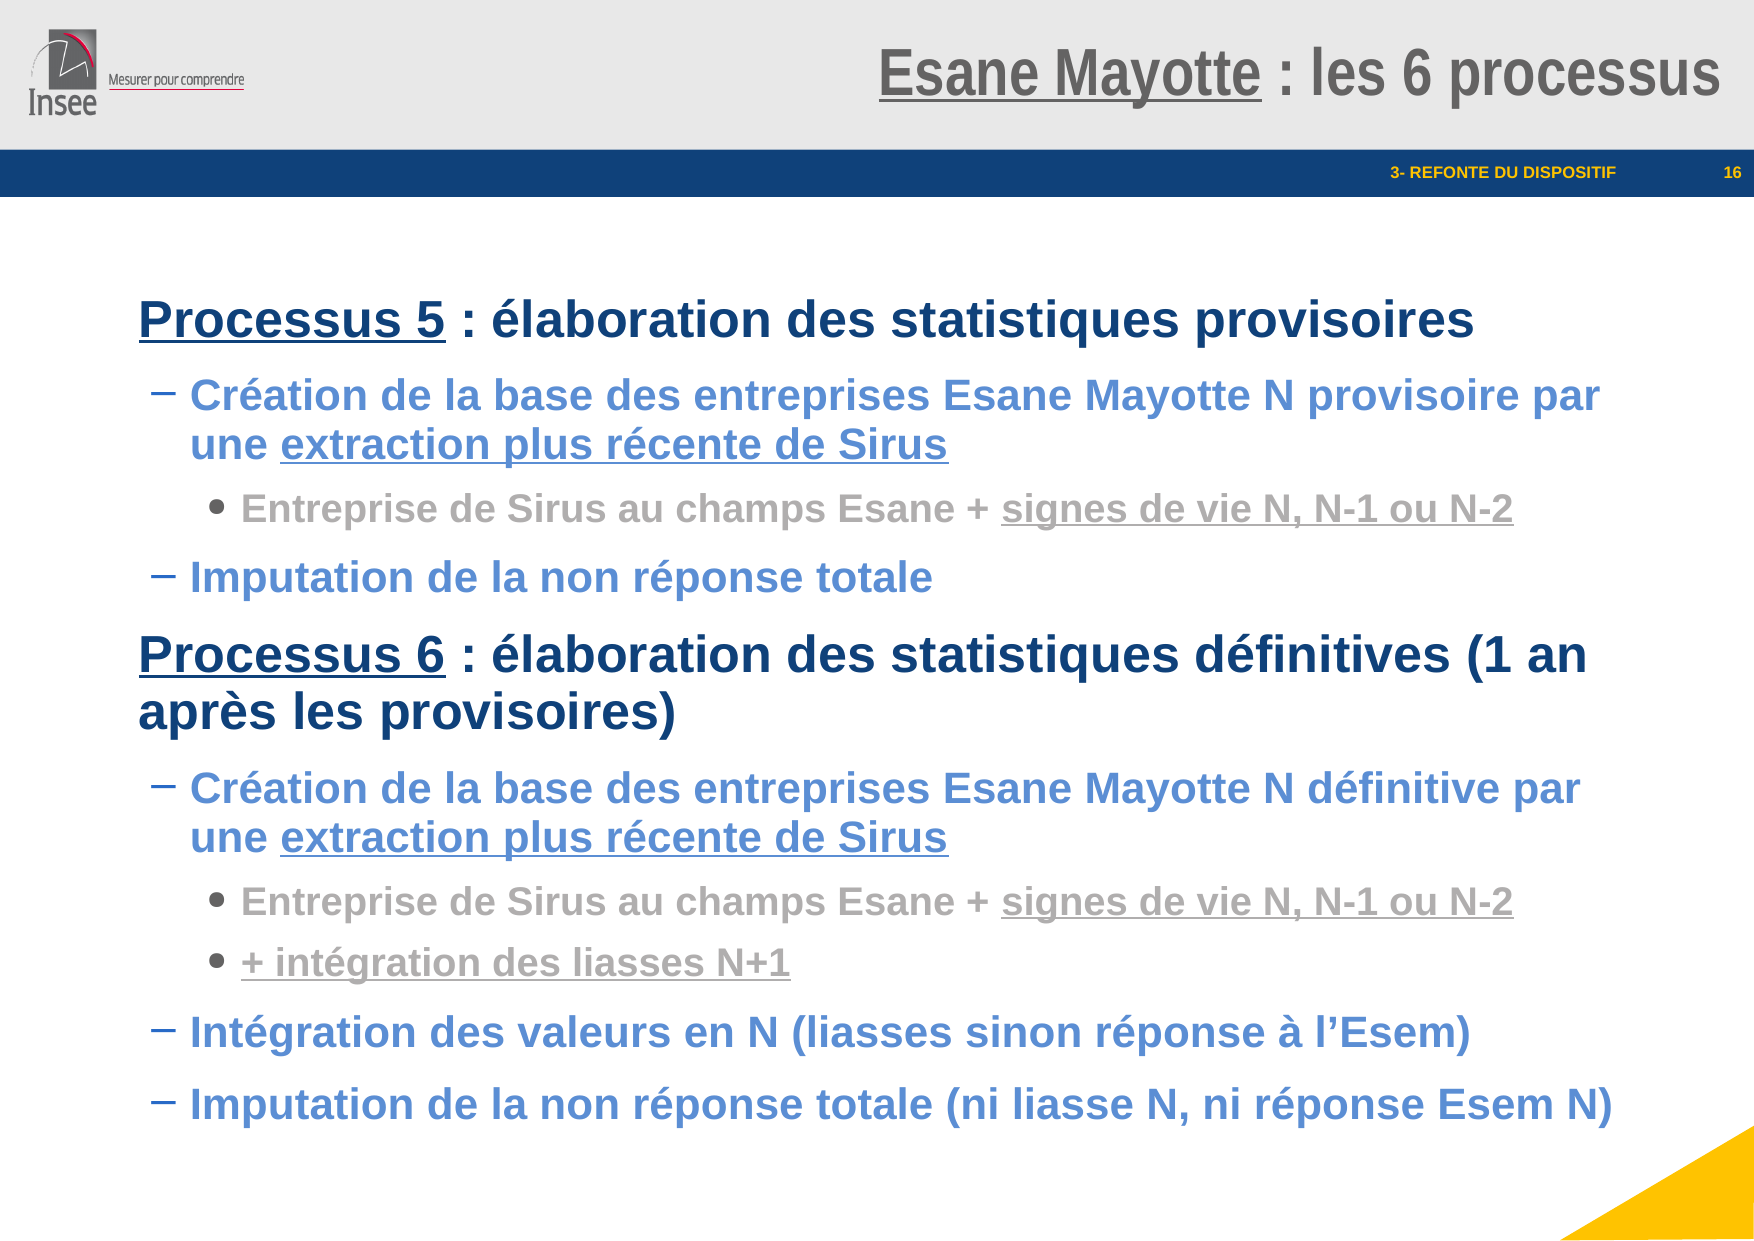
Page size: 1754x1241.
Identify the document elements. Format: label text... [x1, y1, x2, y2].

list Processus 5 : élaboration des statistiques provisoires Création de la base des entreprises Esane Mayotte N provisoire par une extraction plus récente de Sirus Entreprise de Sirus au champs Esane + signes de vie N, N-1 ou N-2 Imputation de la non réponse totale Processus 6 : élaboration des statistiques définitives (1 an après les provisoires) Création de la base des entreprises Esane Mayotte N définitive par une extraction plus récente de Sirus Entreprise de Sirus au champs Esane + signes de vie N, N-1 ou N-2 + intégration des liasses N+1 Intégration des valeurs en N (liasses sinon réponse à l’Esem) Imputation de la non réponse totale (ni liasse N, ni réponse Esem N) [87, 290, 1667, 1148]
title Esane Mayotte : les 6 processus [281, 0, 1723, 142]
picture [25, 0, 244, 119]
